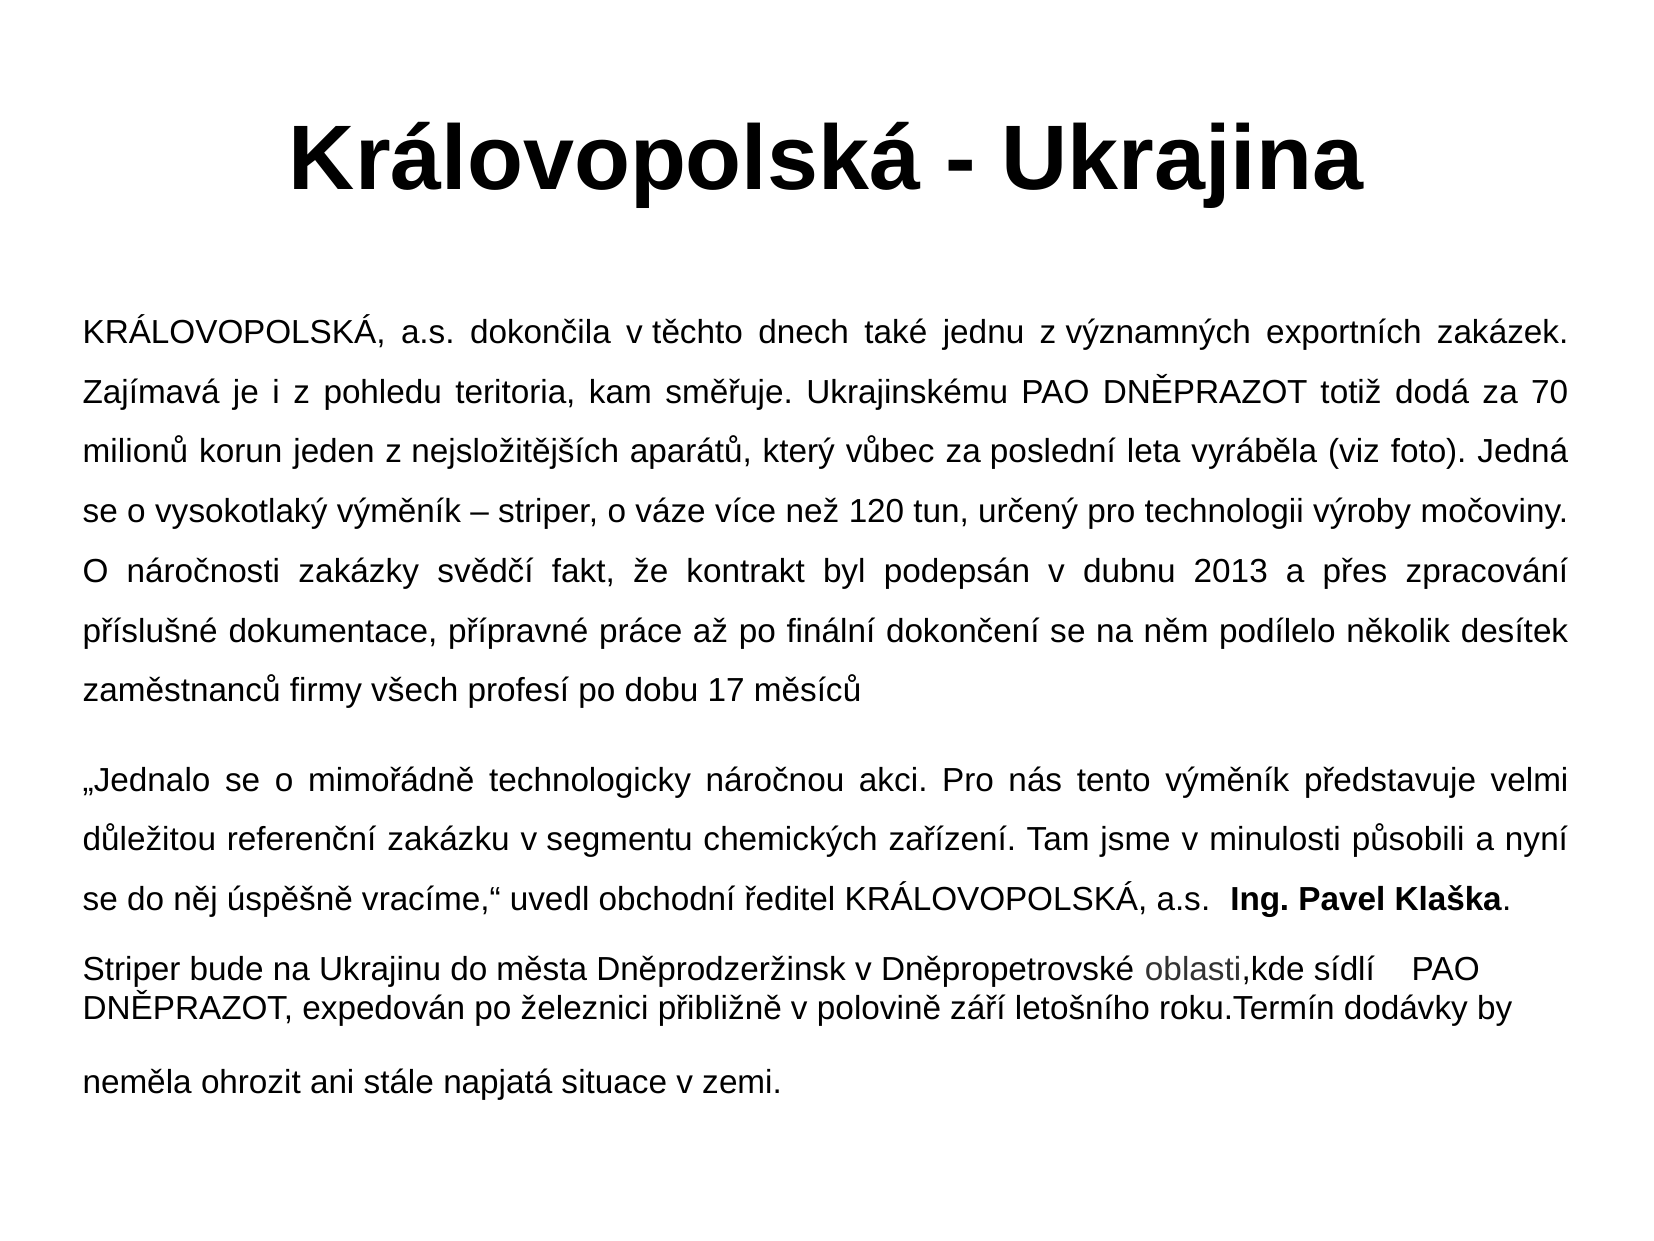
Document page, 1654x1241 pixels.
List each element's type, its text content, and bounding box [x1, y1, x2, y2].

list KRÁLOVOPOLSKÁ, a.s. dokončila v těchto dnech také jednu z významných exportních zakázek. Zajímavá je i z pohledu teritoria, kam směřuje. Ukrajinskému PAO DNĚPRAZOT totiž dodá za 70 milionů korun jeden z nejsložitějších aparátů, který vůbec za poslední leta vyráběla (viz foto). Jedná se o vysokotlaký výměník – striper, o váze více než 120 tun, určený pro technologii výroby močoviny. O náročnosti zakázky svědčí fakt, že kontrakt byl podepsán v dubnu 2013 a přes zpracování příslušné dokumentace, přípravné práce až po finální dokončení se na něm podílelo několik desítek zaměstnanců firmy všech profesí po dobu 17 měsíců „Jednalo se o mimořádně technologicky náročnou akci. Pro nás tento výměník představuje velmi důležitou referenční zakázku v segmentu chemických zařízení. Tam jsme v minulosti působili a nyní se do něj úspěšně vracíme,“ uvedl obchodní ředitel KRÁLOVOPOLSKÁ, a.s. Ing. Pavel Klaška. Striper bude na Ukrajinu do města Dněprodzeržinsk v Dněpropetrovské oblasti,kde sídlí PAO DNĚPRAZOT, expedován po železnici přibližně v polovině září letošního roku.Termín dodávky by neměla ohrozit ani stále napjatá situace v zemi. [82, 290, 1571, 1109]
title Královopolská - Ukrajina [82, 49, 1571, 257]
